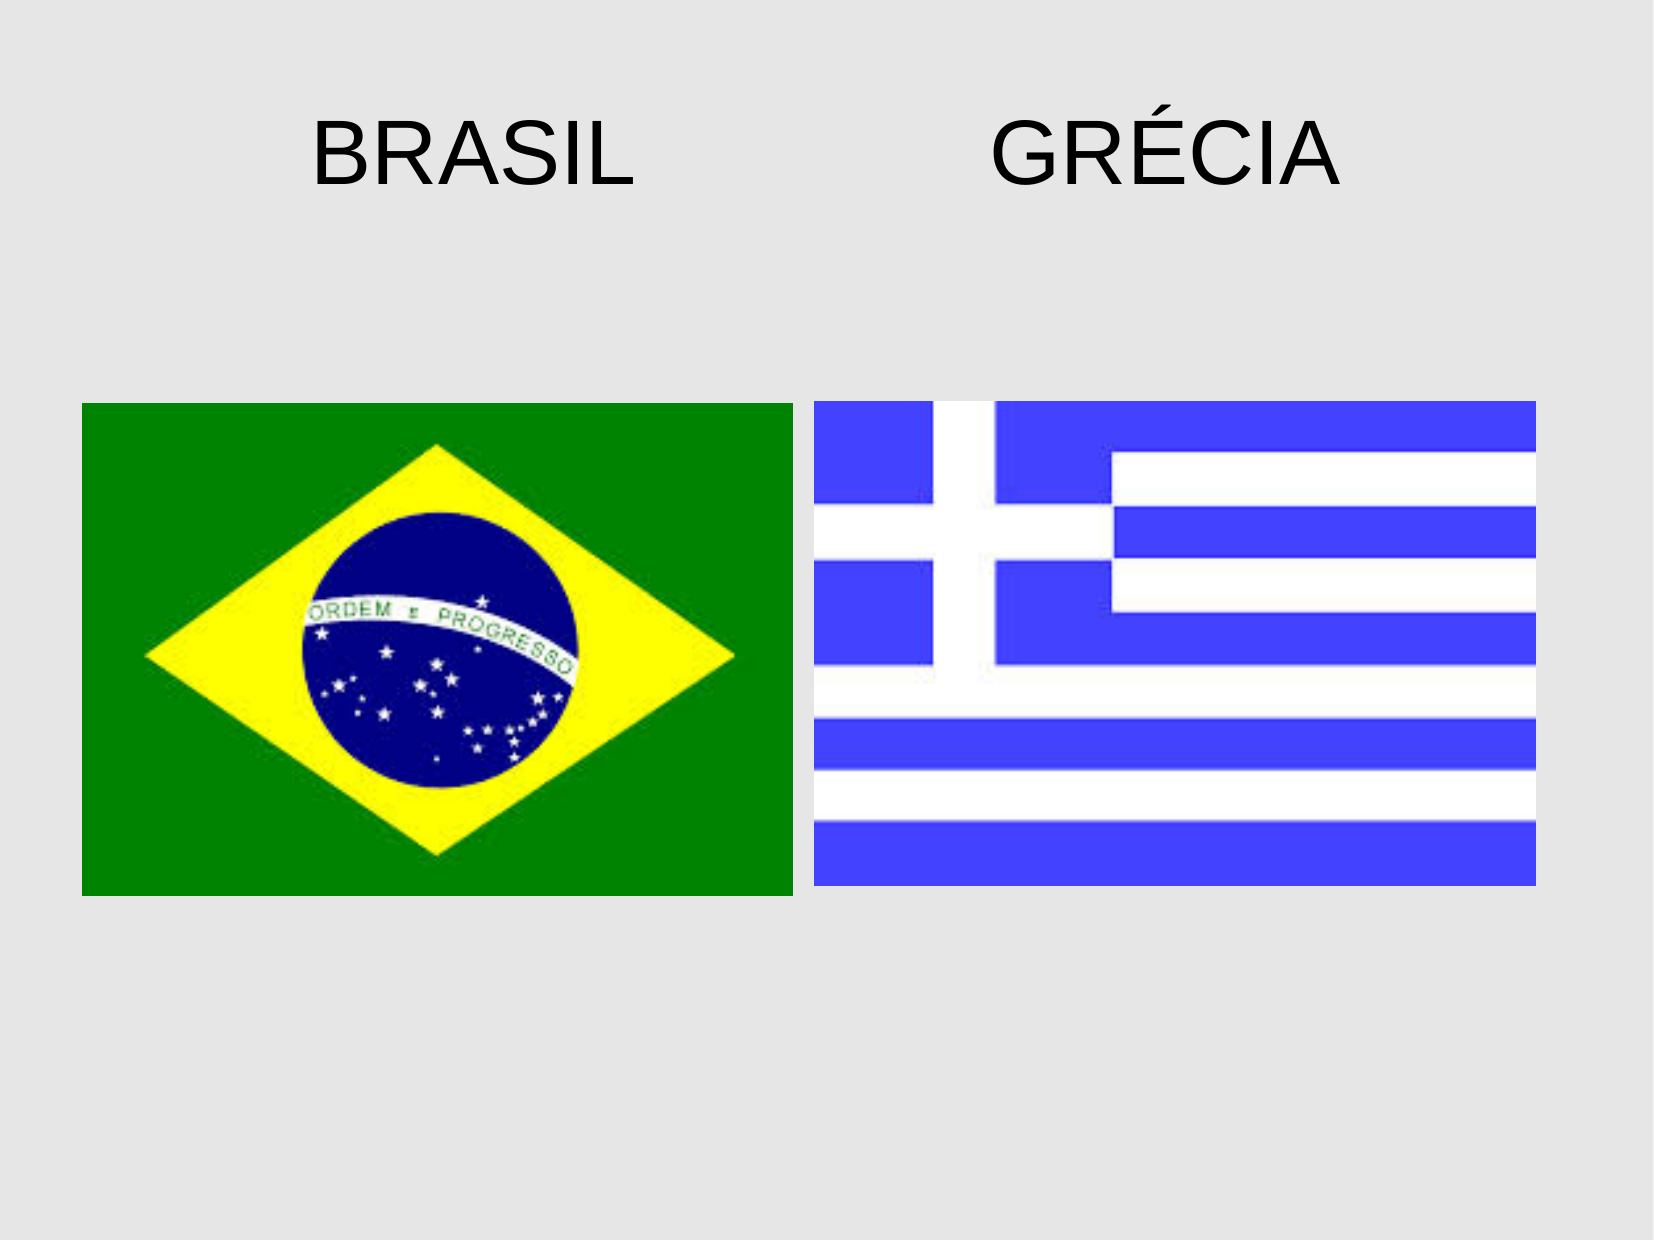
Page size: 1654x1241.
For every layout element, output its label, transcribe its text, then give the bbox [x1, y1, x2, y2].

picture [814, 401, 1536, 886]
title BRASIL GRÉCIA [82, 49, 1571, 257]
picture [82, 403, 793, 896]
